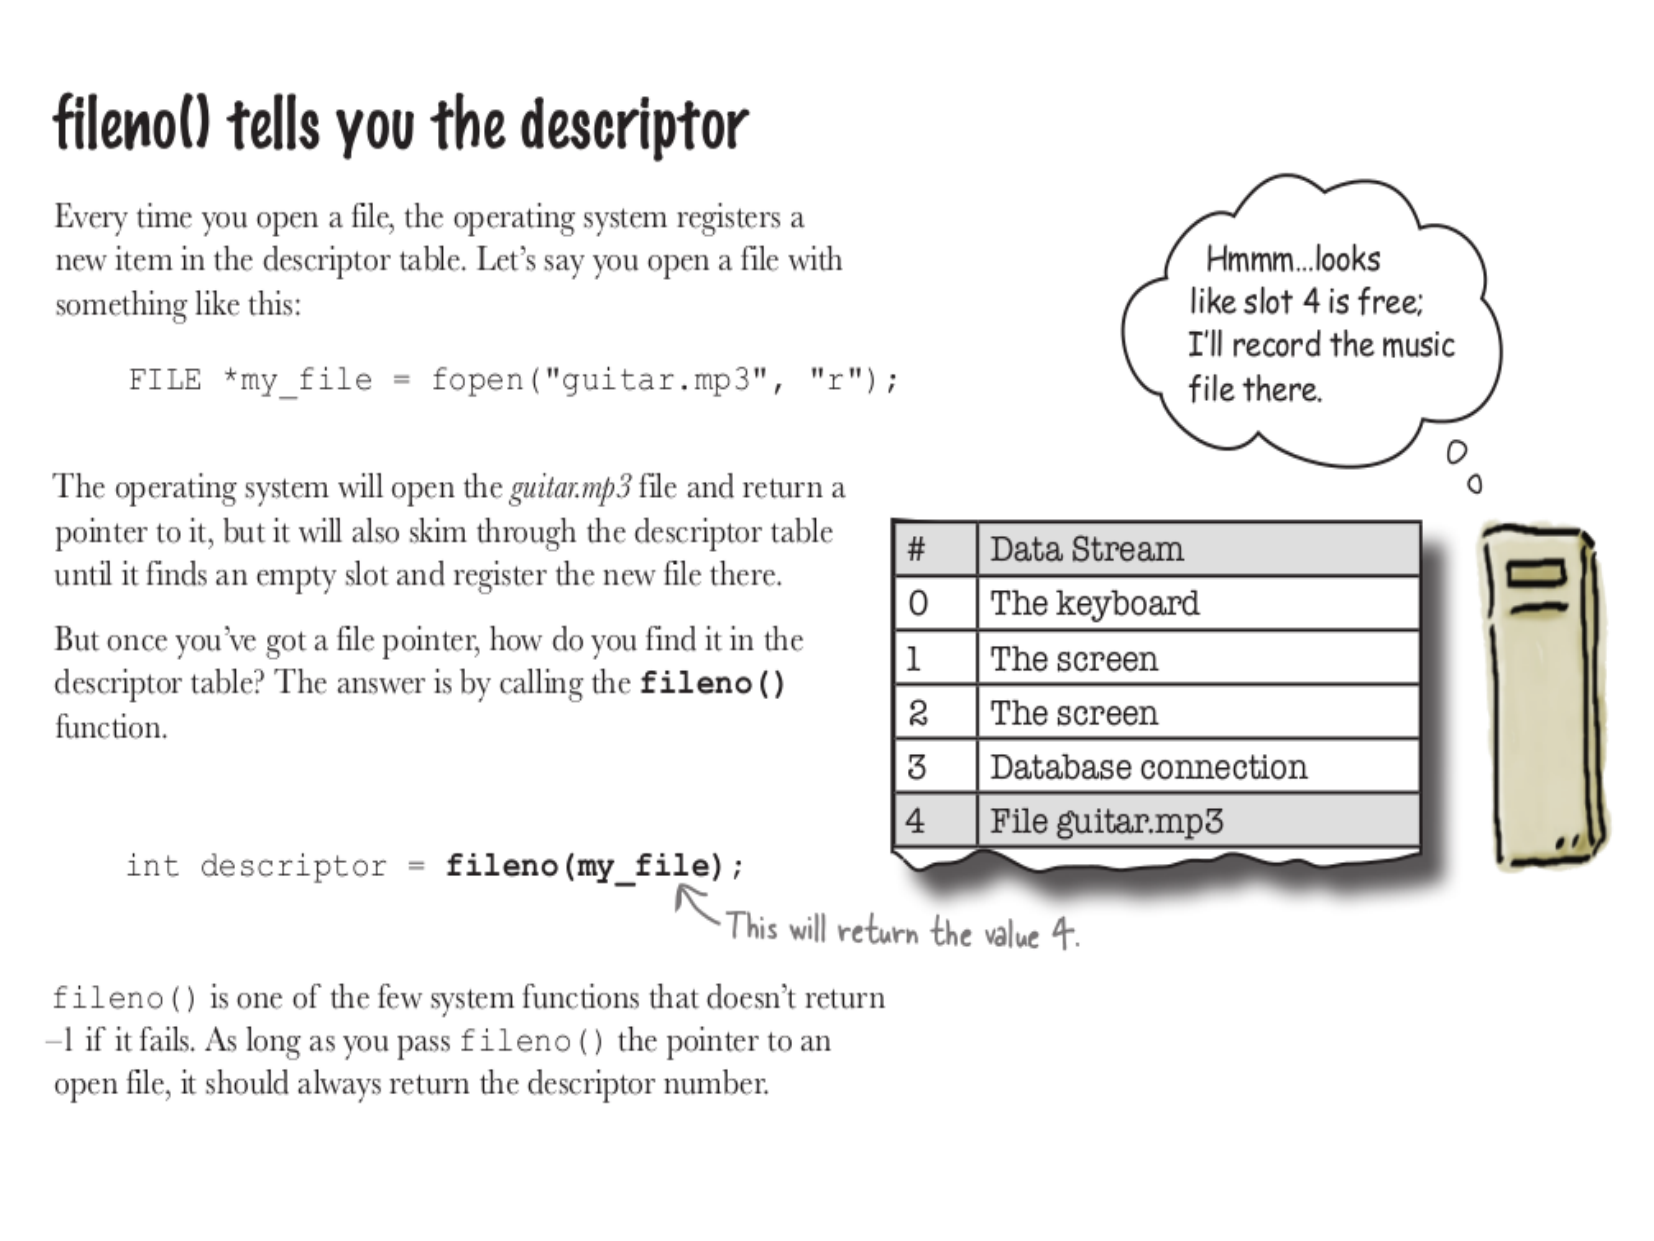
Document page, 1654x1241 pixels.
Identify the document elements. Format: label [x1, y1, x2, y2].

picture [23, 58, 1630, 1123]
